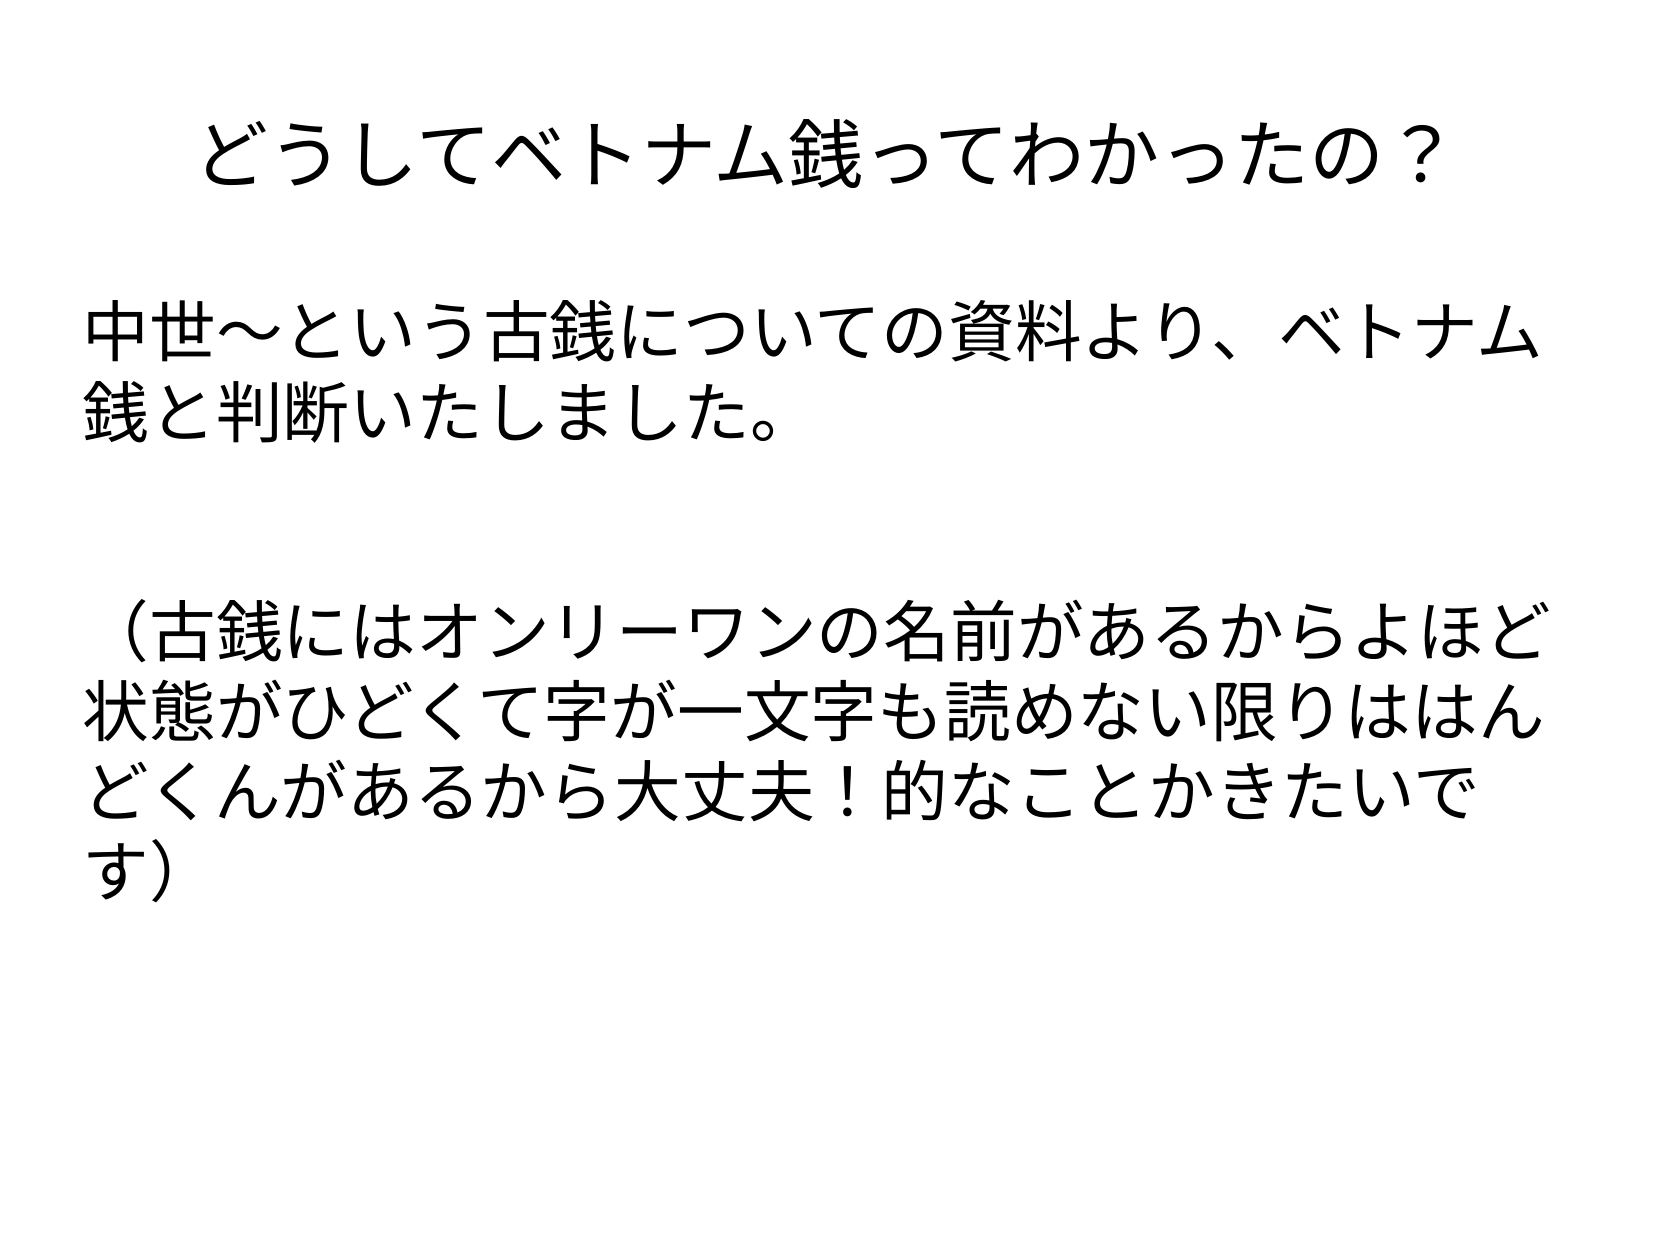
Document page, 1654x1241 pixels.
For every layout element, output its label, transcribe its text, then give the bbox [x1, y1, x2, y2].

title どうしてベトナム銭ってわかったの？ [82, 56, 1571, 250]
list 中世～という古銭についての資料より、ベトナム銭と判断いたしました。 （古銭にはオンリーワンの名前があるからよほど状態がひどくて字が一文字も読めない限りははんどくんがあるから大丈夫！的なことかきたいです） [82, 290, 1571, 1094]
